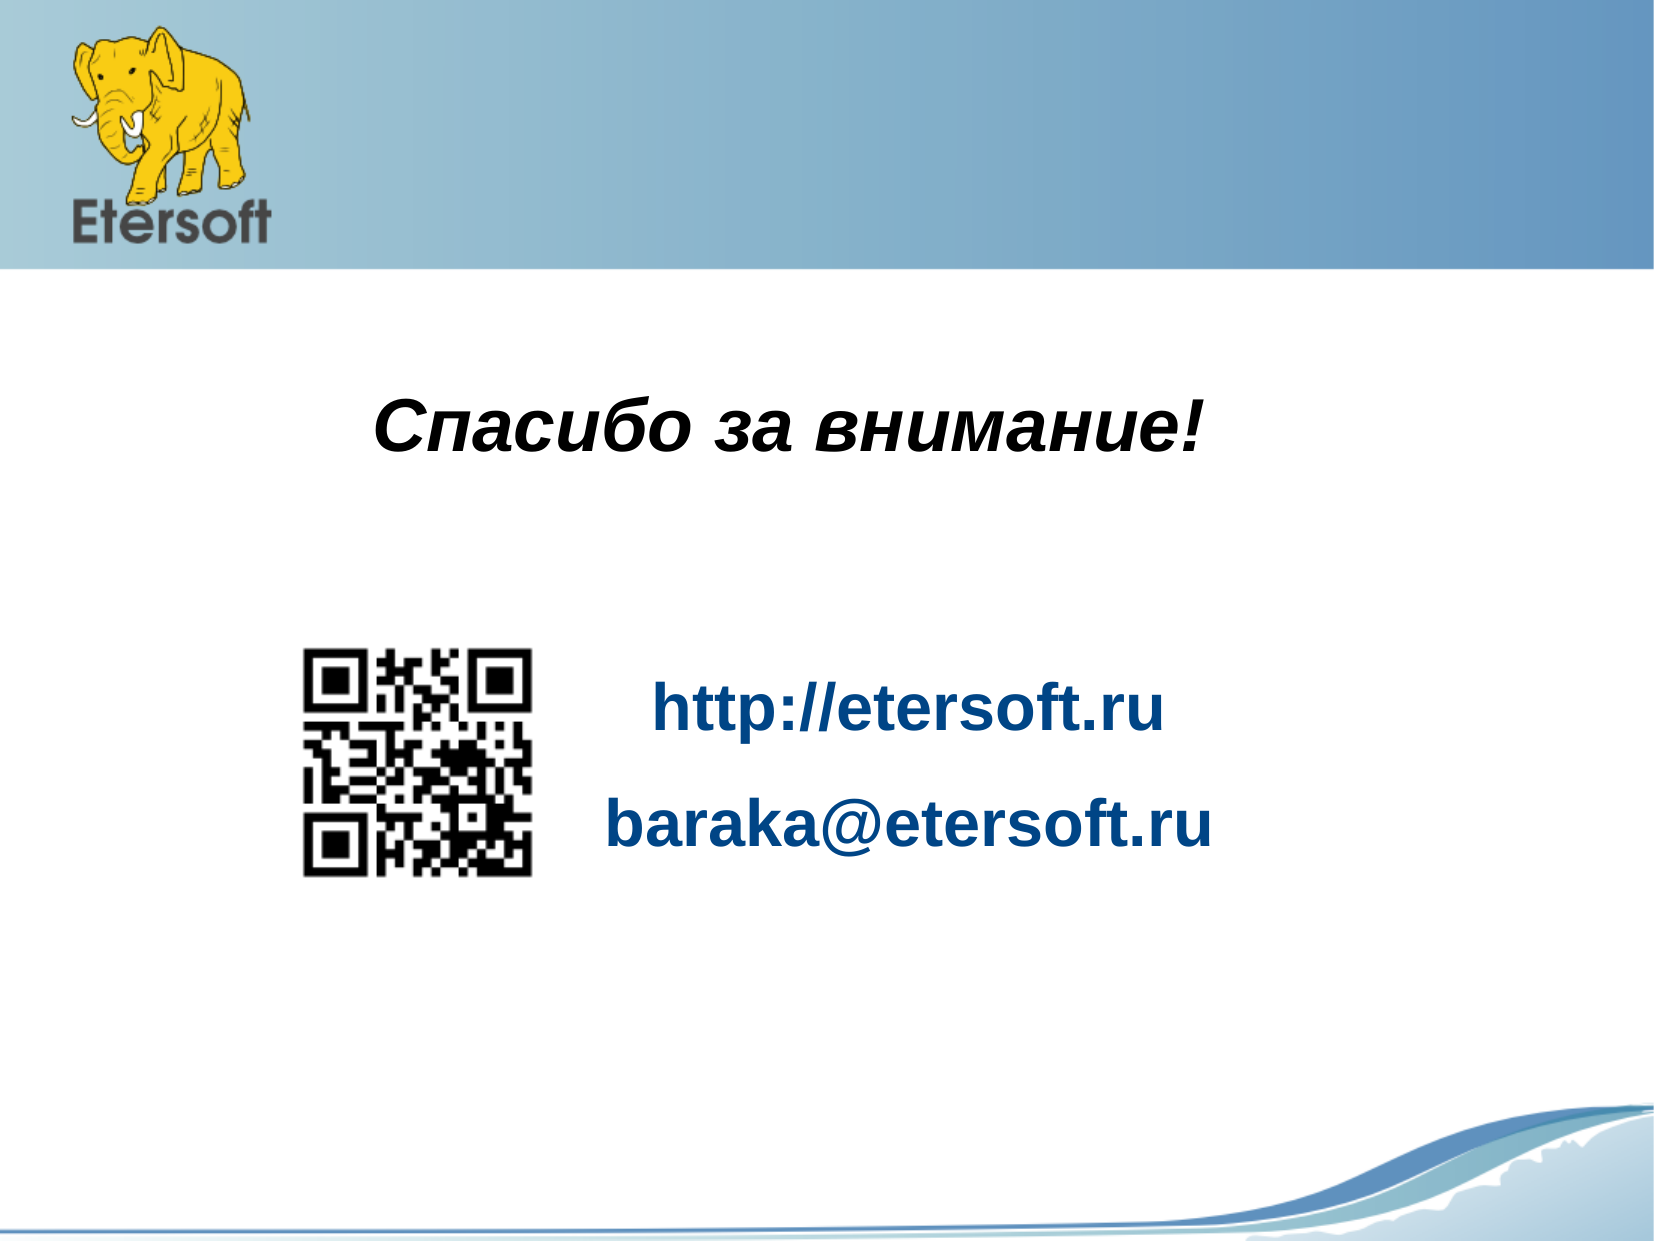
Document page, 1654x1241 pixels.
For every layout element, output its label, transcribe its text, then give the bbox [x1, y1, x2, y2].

picture [0, 0, 1654, 1241]
list Спасибо за внимание! http://etersoft.ru baraka@etersoft.ru [165, 383, 1654, 1203]
picture [295, 640, 541, 886]
